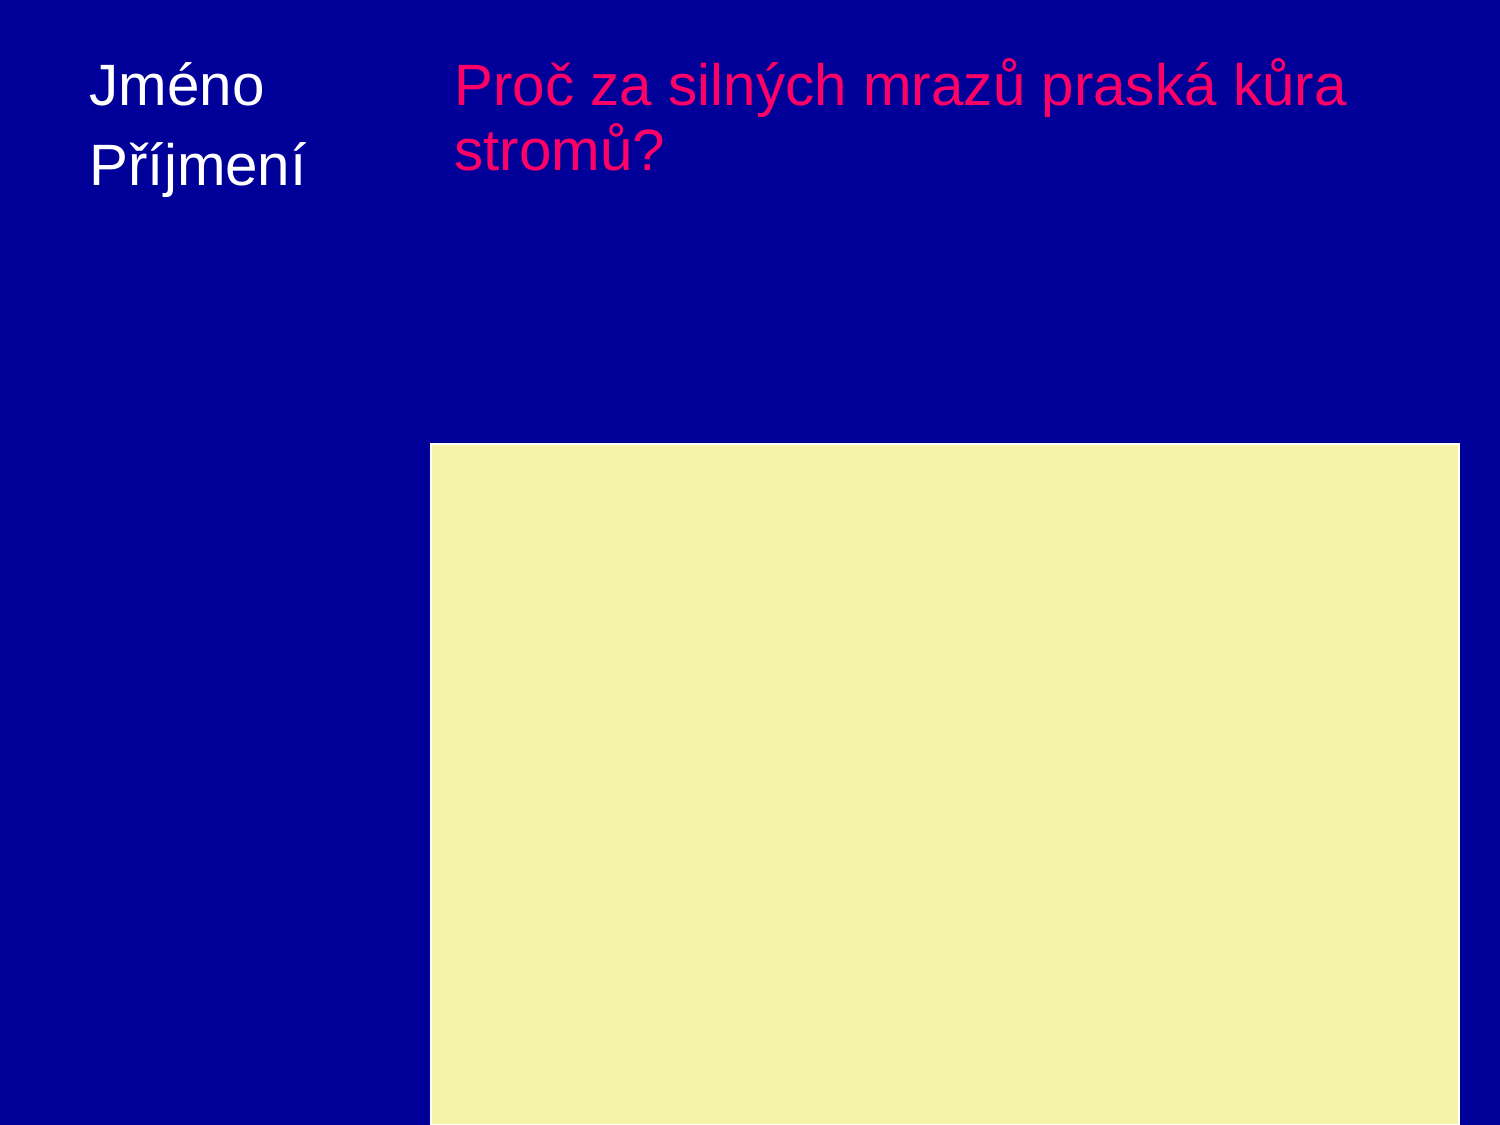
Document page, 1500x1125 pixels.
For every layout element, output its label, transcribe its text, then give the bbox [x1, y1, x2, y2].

text_box Jméno Příjmení [75, 45, 440, 525]
text_box [430, 444, 1459, 1125]
text_box Proč za silných mrazů praská kůra stromů? [440, 45, 1459, 444]
